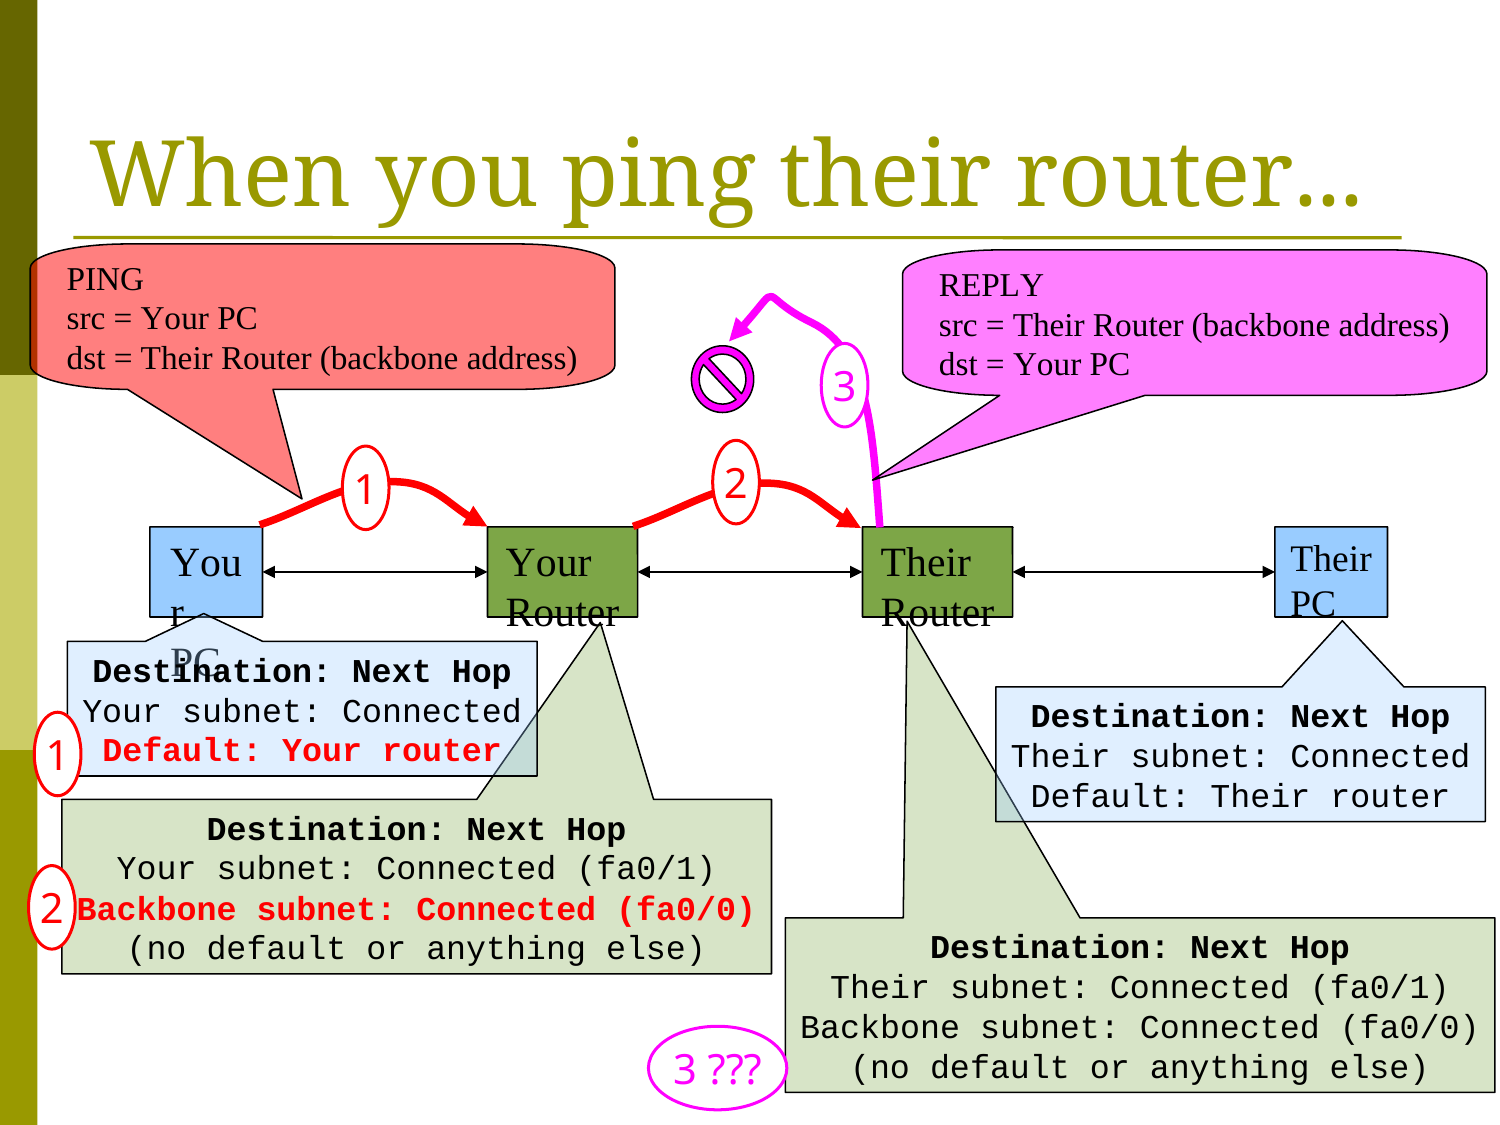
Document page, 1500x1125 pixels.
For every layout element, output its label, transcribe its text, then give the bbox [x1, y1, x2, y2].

text_box Your Router [487, 526, 638, 618]
text_box Their PC [1274, 526, 1388, 618]
text_box Your PC [149, 526, 263, 618]
text_box REPLY src = Their Router (backbone address) dst = Your PC [872, 249, 1487, 481]
text_box 1 [342, 446, 390, 530]
text_box Destination: Next Hop Their subnet: Connected (fa0/1) Backbone subnet: Connected (fa0/0) (no default or anything else) [785, 621, 1495, 1093]
text_box Destination: Next Hop Their subnet: Connected Default: Their router [995, 620, 1486, 822]
text_box Destination: Next Hop Your subnet: Connected Default: Your router [67, 613, 538, 776]
text_box 3 ??? [648, 1026, 787, 1110]
text_box PING src = Your PC dst = Their Router (backbone address) [30, 243, 615, 499]
text_box Destination: Next Hop Your subnet: Connected (fa0/1) Backbone subnet: Connected (fa0/0) (no default or anything else) [61, 622, 772, 974]
text_box 1 [34, 712, 81, 796]
text_box 2 [712, 440, 760, 524]
text_box Their Router [862, 526, 1013, 618]
text_box [691, 345, 754, 413]
text_box 3 [821, 343, 868, 427]
text_box 2 [28, 865, 76, 950]
text_box When you ping their router... [75, 30, 1426, 233]
